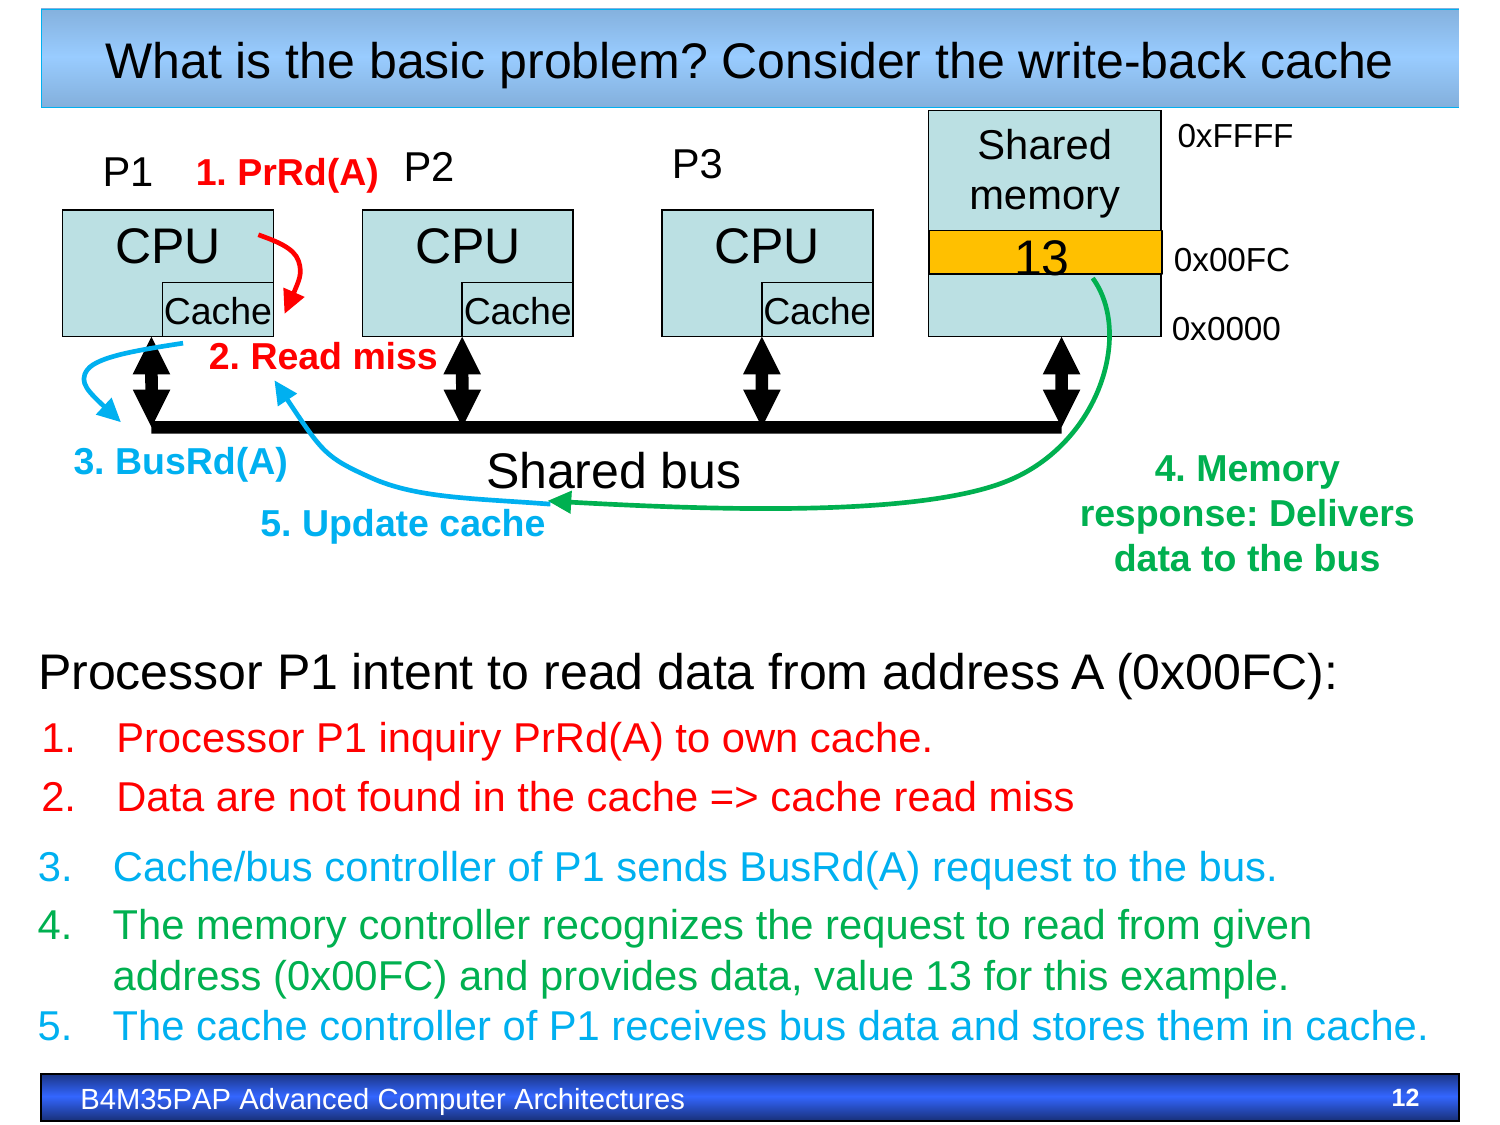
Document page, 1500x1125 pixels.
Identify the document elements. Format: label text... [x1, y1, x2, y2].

text_box CPU [62, 210, 274, 337]
title What is the basic problem? Consider the write-back cache [41, 8, 1459, 108]
text_box Shared bus [471, 431, 757, 506]
text_box 0x00FC [1149, 230, 1306, 286]
text_box 0x0000 [1147, 300, 1296, 355]
text_box Cache [162, 282, 274, 337]
text_box P3 [656, 129, 738, 195]
text_box Processor P1 intent to read data from address A (0x00FC): [23, 632, 1500, 732]
text_box 5. Update cache [218, 491, 588, 551]
text_box Shared memory [928, 274, 1162, 337]
text_box 0xFFFF [1153, 108, 1309, 162]
list Processor P1 inquiry PrRd(A) to own cache. Data are not found in the cache => cache read miss [26, 732, 1500, 829]
text_box P1 [86, 137, 170, 203]
text_box 2. Read miss [194, 325, 453, 385]
text_box Cache [761, 282, 873, 337]
text_box Cache/bus controller of P1 sends BusRd(A) request to the bus. [23, 832, 1500, 898]
text_box 1. PrRd(A) [181, 140, 394, 201]
text_box 13 [985, 217, 1085, 293]
text_box Shared memory [928, 110, 1162, 230]
text_box [1085, 230, 1149, 274]
text_box CPU [362, 210, 574, 337]
text_box 3. BusRd(A) [58, 429, 303, 490]
text_box The memory controller recognizes the request to read from given address (0x00FC) and provides data, value 13 for this example. The cache controller of P1 receives bus data and stores them in cache. [22, 890, 1483, 1056]
text_box P2 [388, 132, 470, 198]
text_box Cache [462, 282, 574, 337]
text_box 4. Memory response: Delivers data to the bus [1062, 436, 1432, 587]
text_box CPU [662, 210, 873, 337]
text_box [928, 230, 985, 274]
